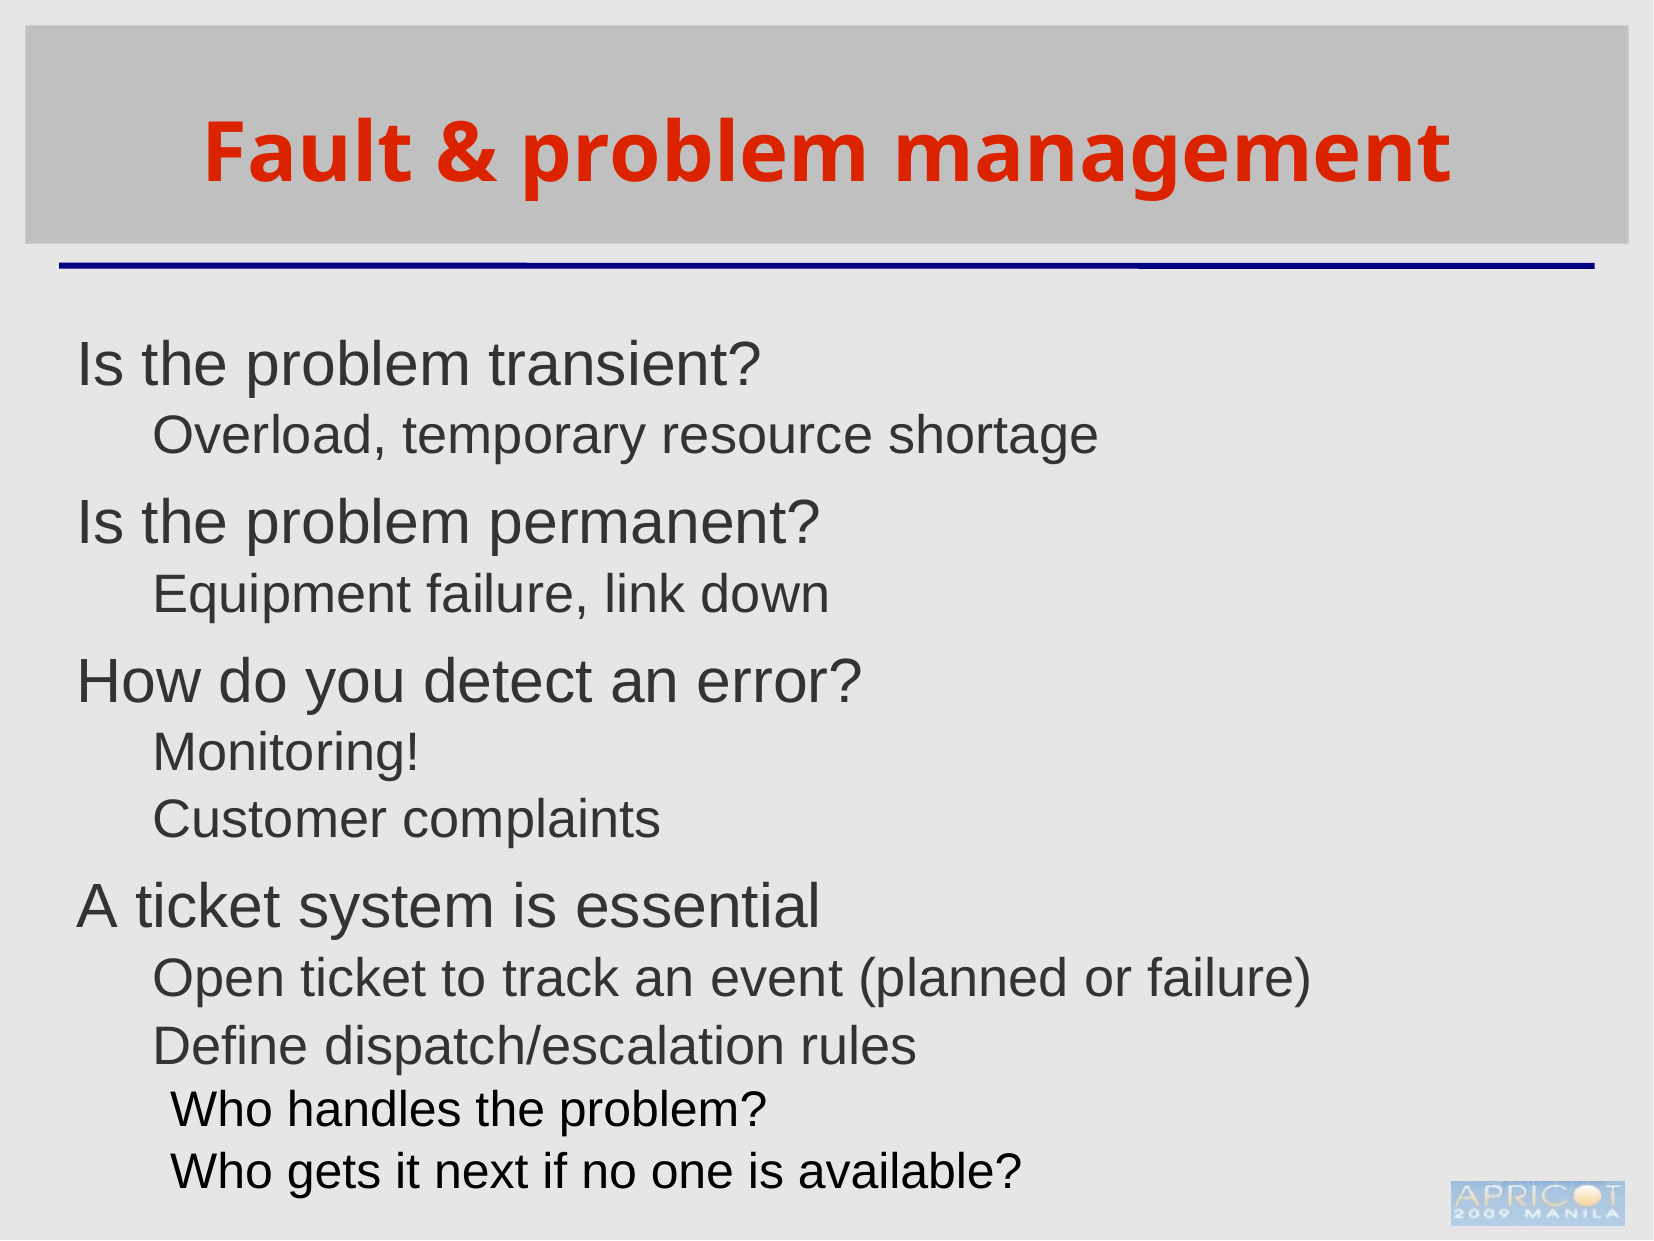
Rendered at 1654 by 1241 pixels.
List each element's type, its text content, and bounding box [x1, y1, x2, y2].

picture [1451, 1181, 1625, 1226]
list Is the problem transient? Overload, temporary resource shortage Is the problem permanent? Equipment failure, link down How do you detect an error? Monitoring! Customer complaints A ticket system is essential Open ticket to track an event (planned or failure)‏ Define dispatch/escalation rules Who handles the problem? Who gets it next if no one is available? [59, 322, 1595, 1190]
title Fault & problem management [121, 46, 1534, 254]
